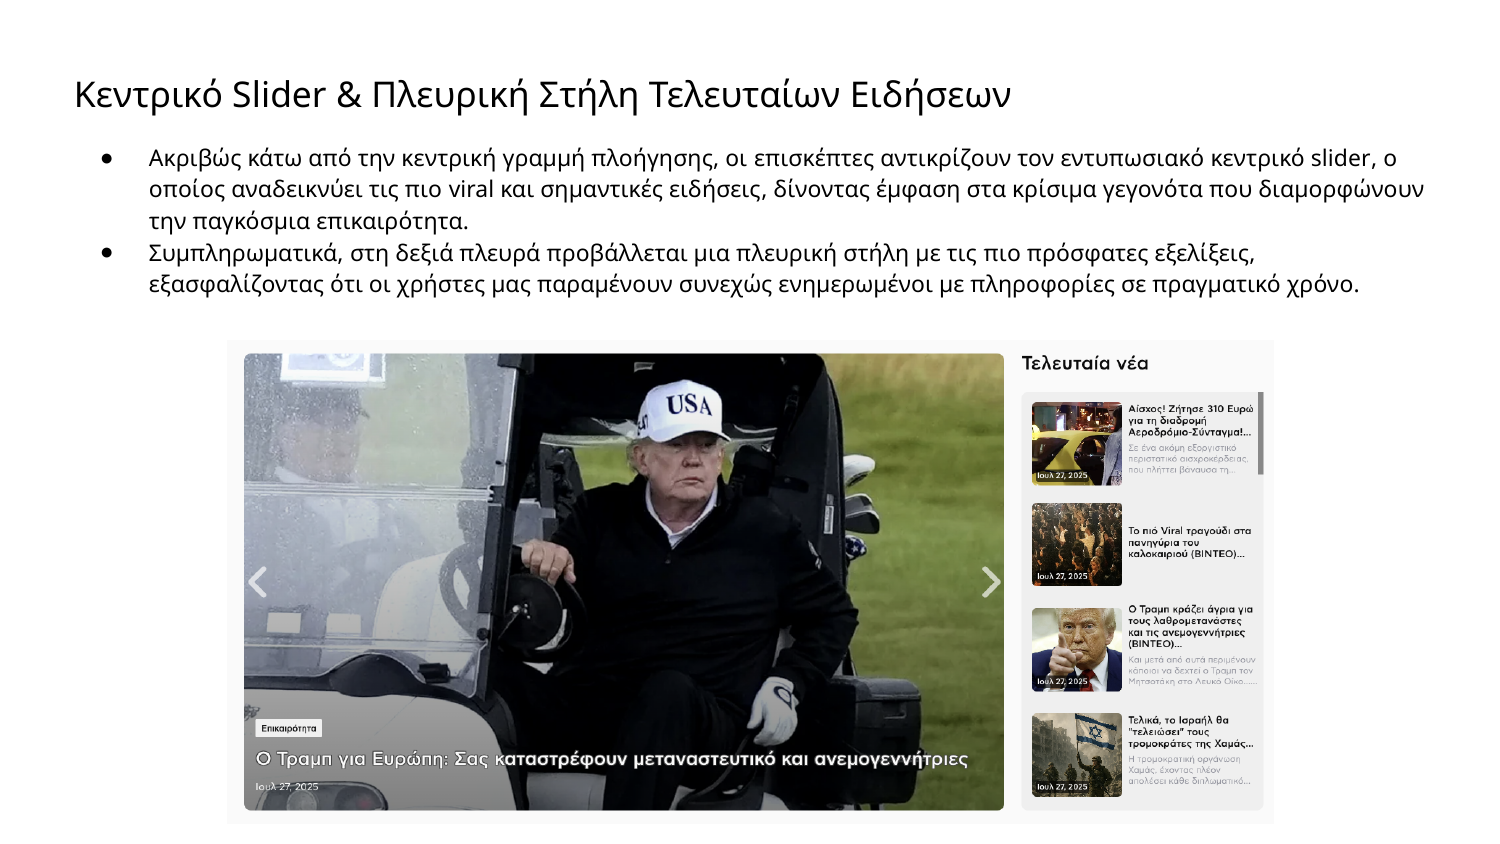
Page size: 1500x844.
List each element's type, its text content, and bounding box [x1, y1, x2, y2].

picture [227, 340, 1274, 824]
text_box Κεντρικό Slider & Πλευρική Στήλη Τελευταίων Ειδήσεων Ακριβώς κάτω από την κεντρική γραμμή πλοήγησης, οι επισκέπτες αντικρίζουν τον εντυπωσιακό κεντρικό slider, ο οποίος αναδεικνύει τις πιο viral και σημαντικές ειδήσεις, δίνοντας έμφαση στα κρίσιμα γεγονότα που διαμορφώνουν την παγκόσμια επικαιρότητα. Συμπληρωματικά, στη δεξιά πλευρά προβάλλεται μια πλευρική στήλη με τις πιο πρόσφατες εξελίξεις, εξασφαλίζοντας ότι οι χρήστες μας παραμένουν συνεχώς ενημερωμένοι με πληροφορίες σε πραγματικό χρόνο. [58, 50, 1442, 313]
